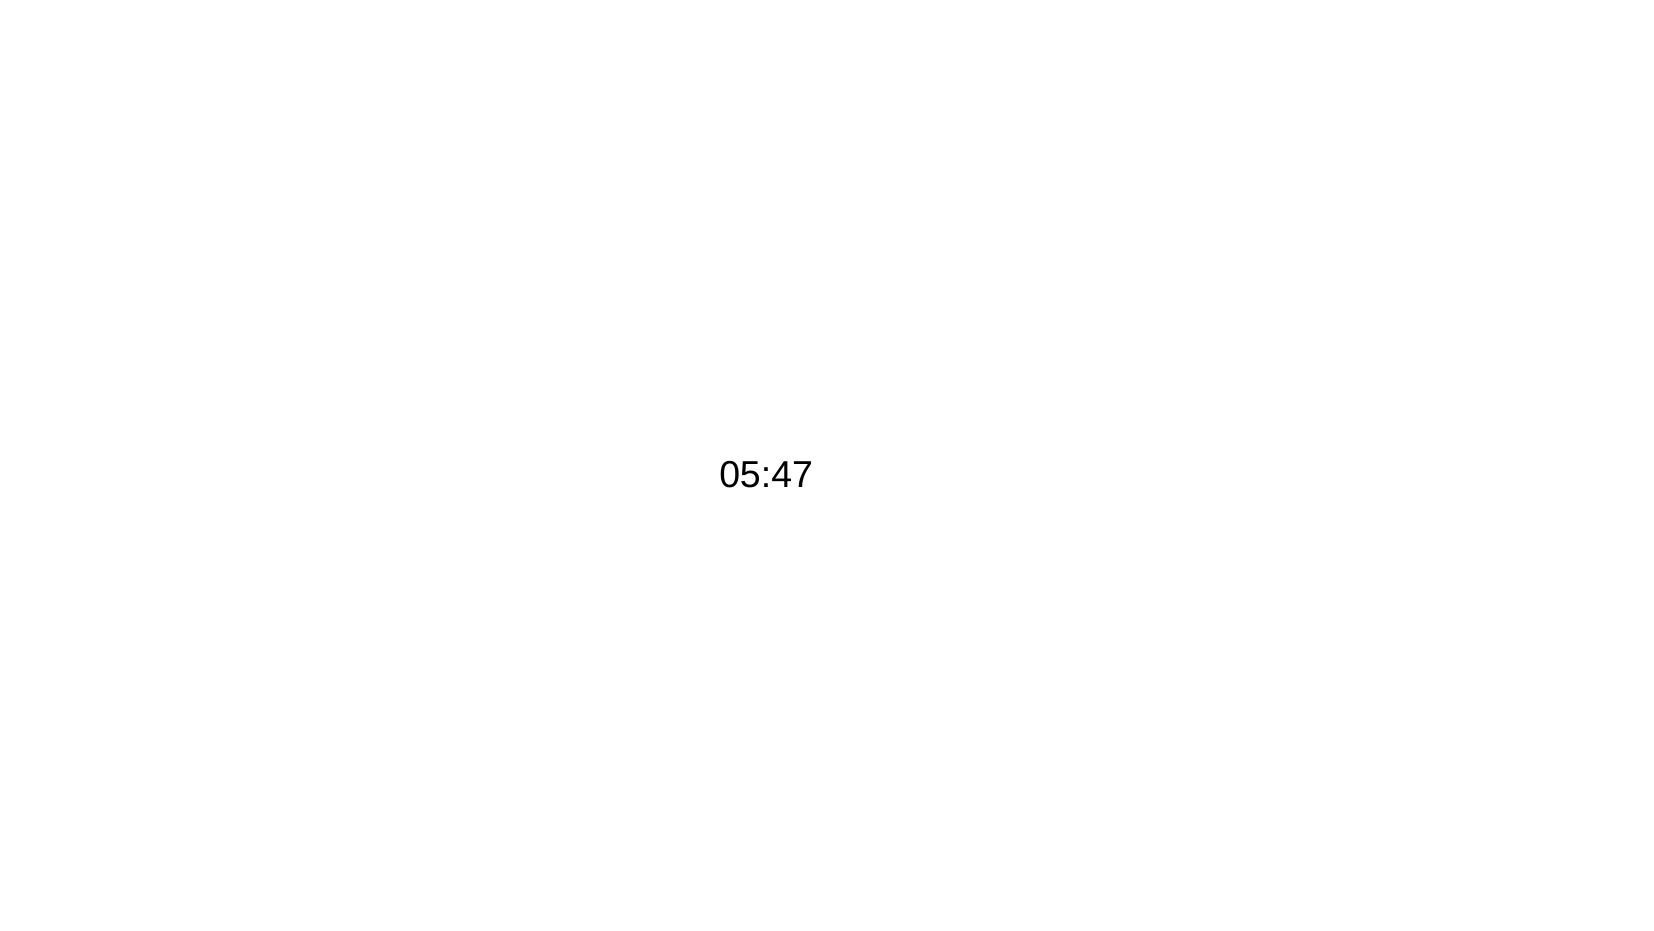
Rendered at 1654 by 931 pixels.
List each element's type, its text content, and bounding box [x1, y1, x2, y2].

text_box 22:04 [704, 446, 968, 517]
